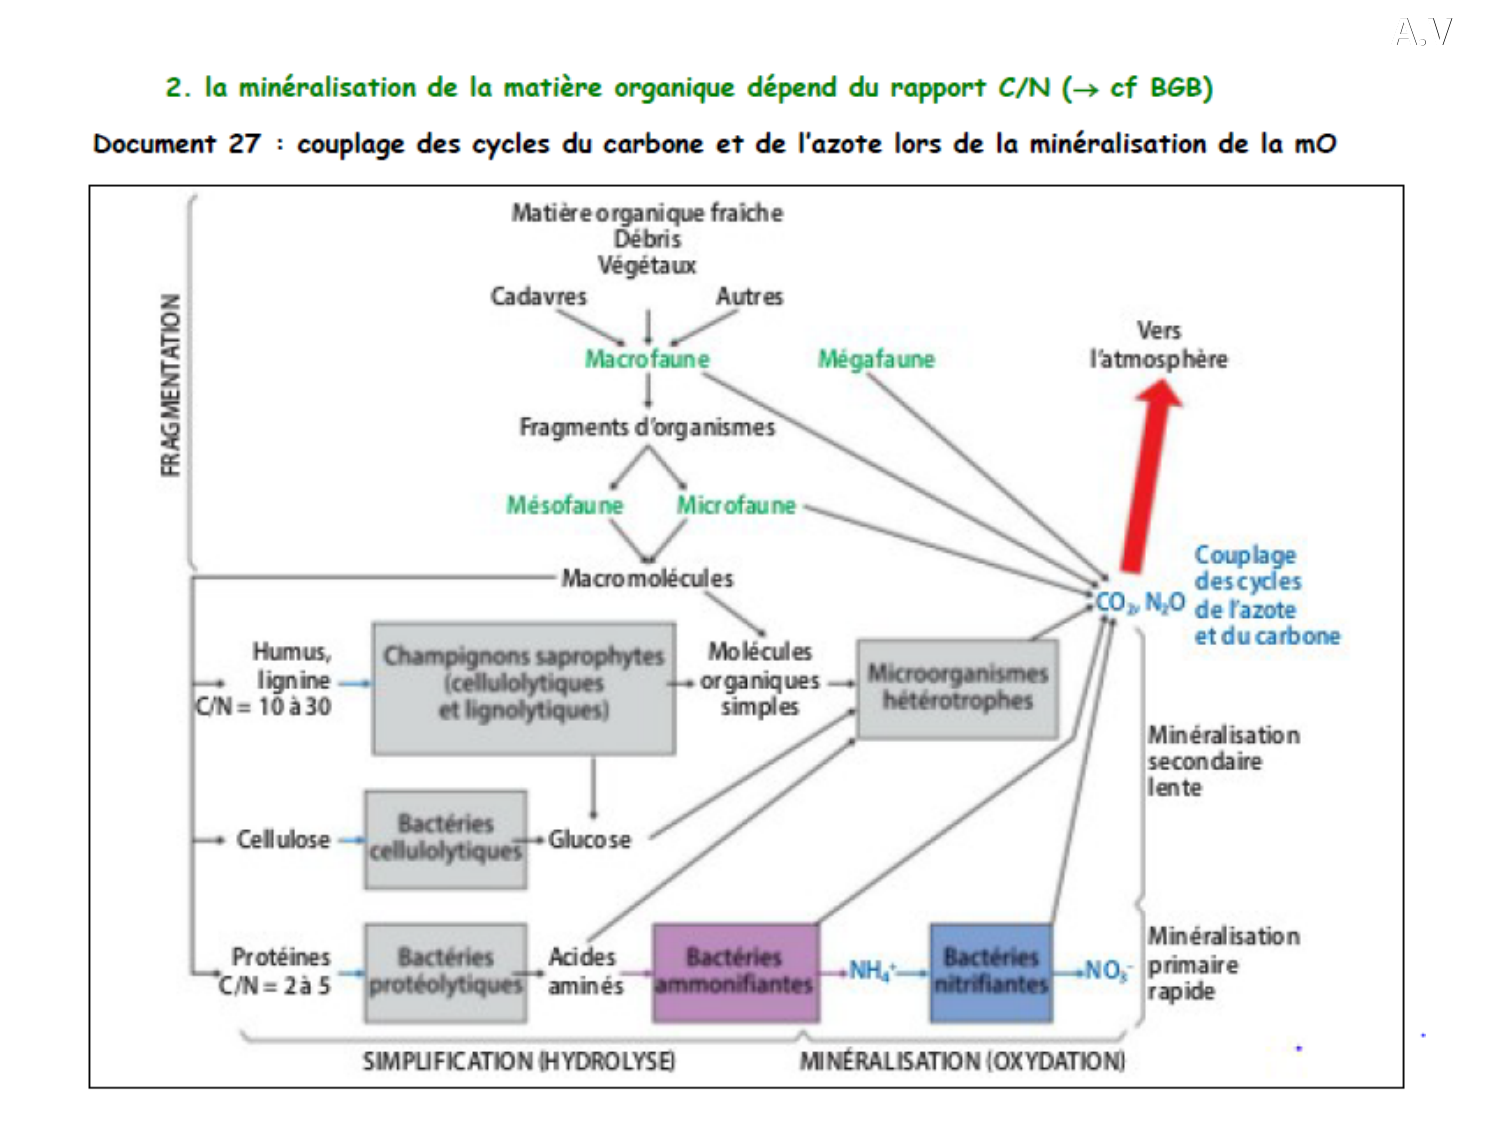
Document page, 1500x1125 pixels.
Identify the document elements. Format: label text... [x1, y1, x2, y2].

picture [59, 60, 1426, 1112]
text_box A.V [1375, 0, 1500, 61]
